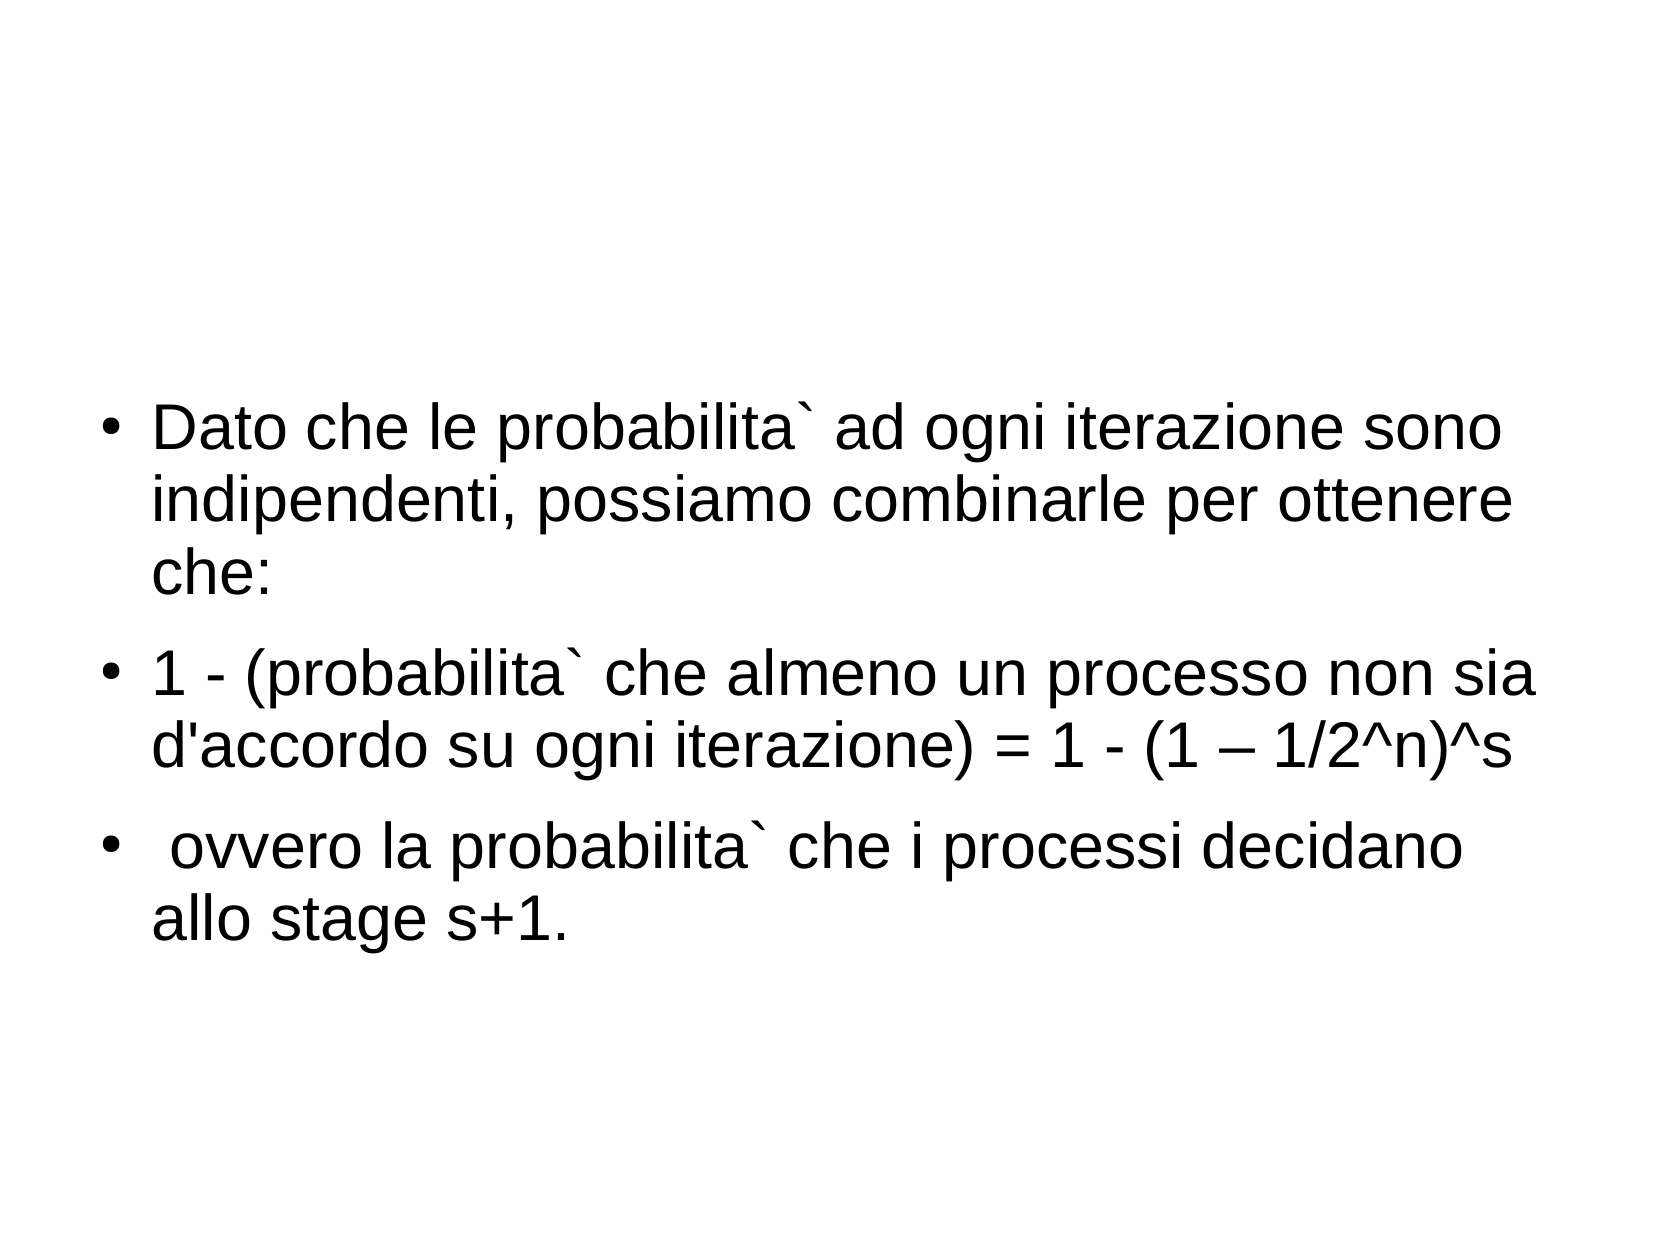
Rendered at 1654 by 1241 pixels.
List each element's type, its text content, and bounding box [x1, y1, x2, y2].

list Dato che le probabilita` ad ogni iterazione sono indipendenti, possiamo combinarle per ottenere che: 1 - (probabilita` che almeno un processo non sia d'accordo su ogni iterazione) = 1 - (1 – 1/2^n)^s ovvero la probabilita` che i processi decidano allo stage s+1. [82, 290, 1571, 1010]
